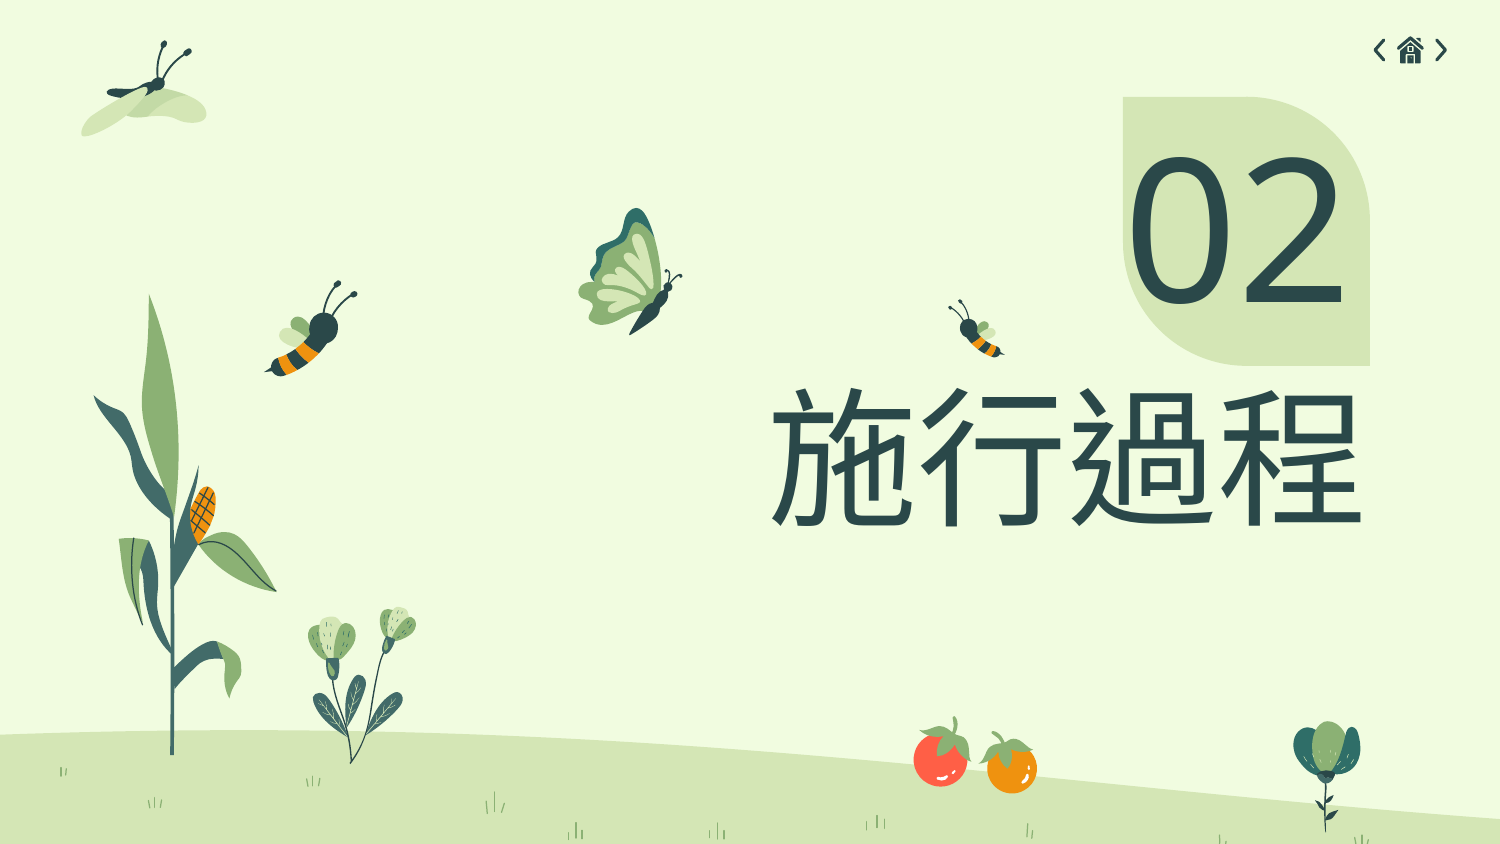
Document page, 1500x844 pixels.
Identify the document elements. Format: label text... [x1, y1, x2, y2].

text_box [1397, 36, 1424, 64]
text_box [172, 465, 276, 589]
text_box [172, 640, 242, 699]
text_box [578, 207, 683, 336]
text_box [194, 486, 216, 515]
text_box [193, 516, 199, 524]
text_box [81, 40, 207, 137]
title 02 [1054, 88, 1421, 358]
text_box [93, 293, 179, 519]
text_box [1293, 721, 1361, 833]
text_box [199, 543, 274, 592]
title 施行過程 [485, 385, 1383, 523]
text_box [978, 731, 1037, 794]
text_box [1203, 358, 1370, 366]
text_box [133, 538, 174, 656]
text_box [913, 716, 972, 787]
text_box [202, 498, 208, 507]
text_box [203, 511, 214, 524]
text_box [263, 280, 358, 377]
text_box [199, 520, 210, 533]
text_box [948, 299, 1005, 358]
text_box [197, 507, 204, 515]
text_box [118, 538, 136, 610]
text_box [308, 606, 416, 765]
